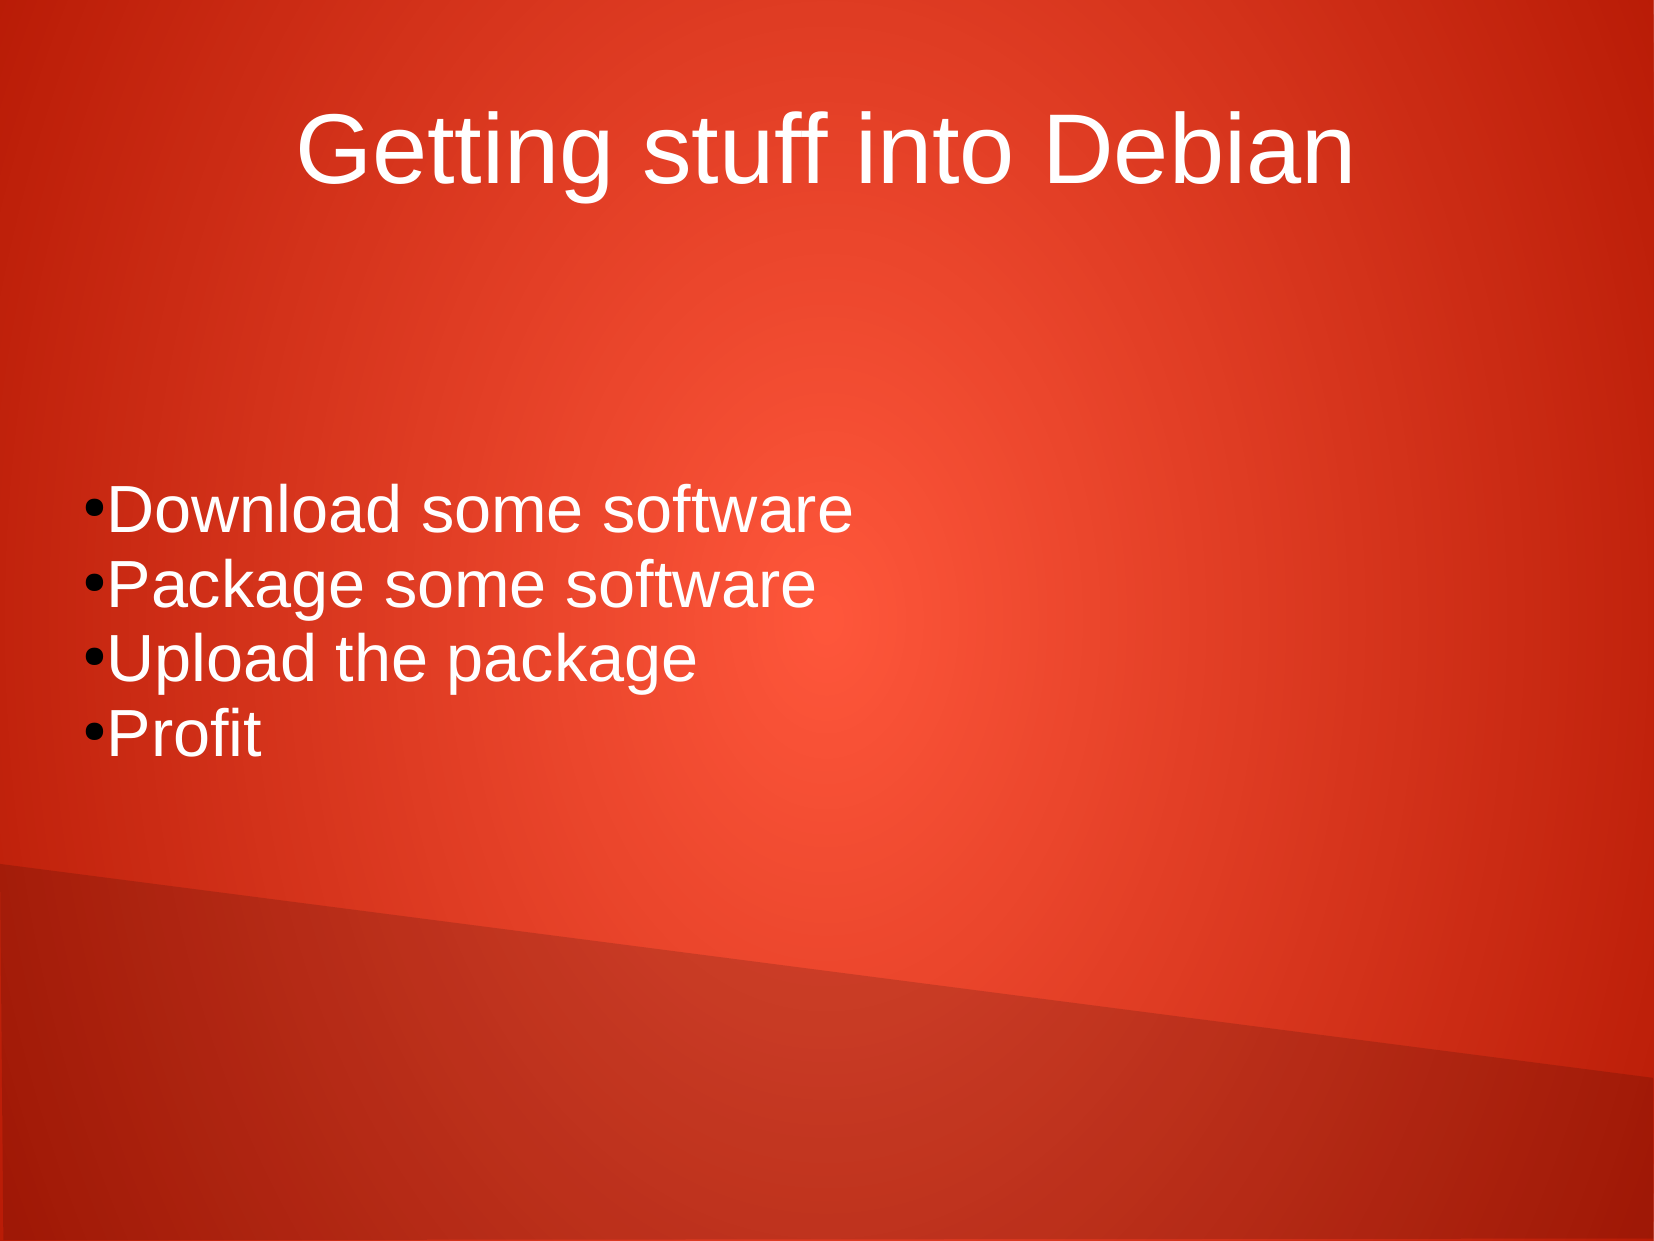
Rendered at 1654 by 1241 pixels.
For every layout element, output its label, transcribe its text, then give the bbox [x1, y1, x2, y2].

subtitle Download some software Package some software Upload the package Profit [82, 299, 1571, 1019]
title Getting stuff into Debian [82, 47, 1571, 252]
